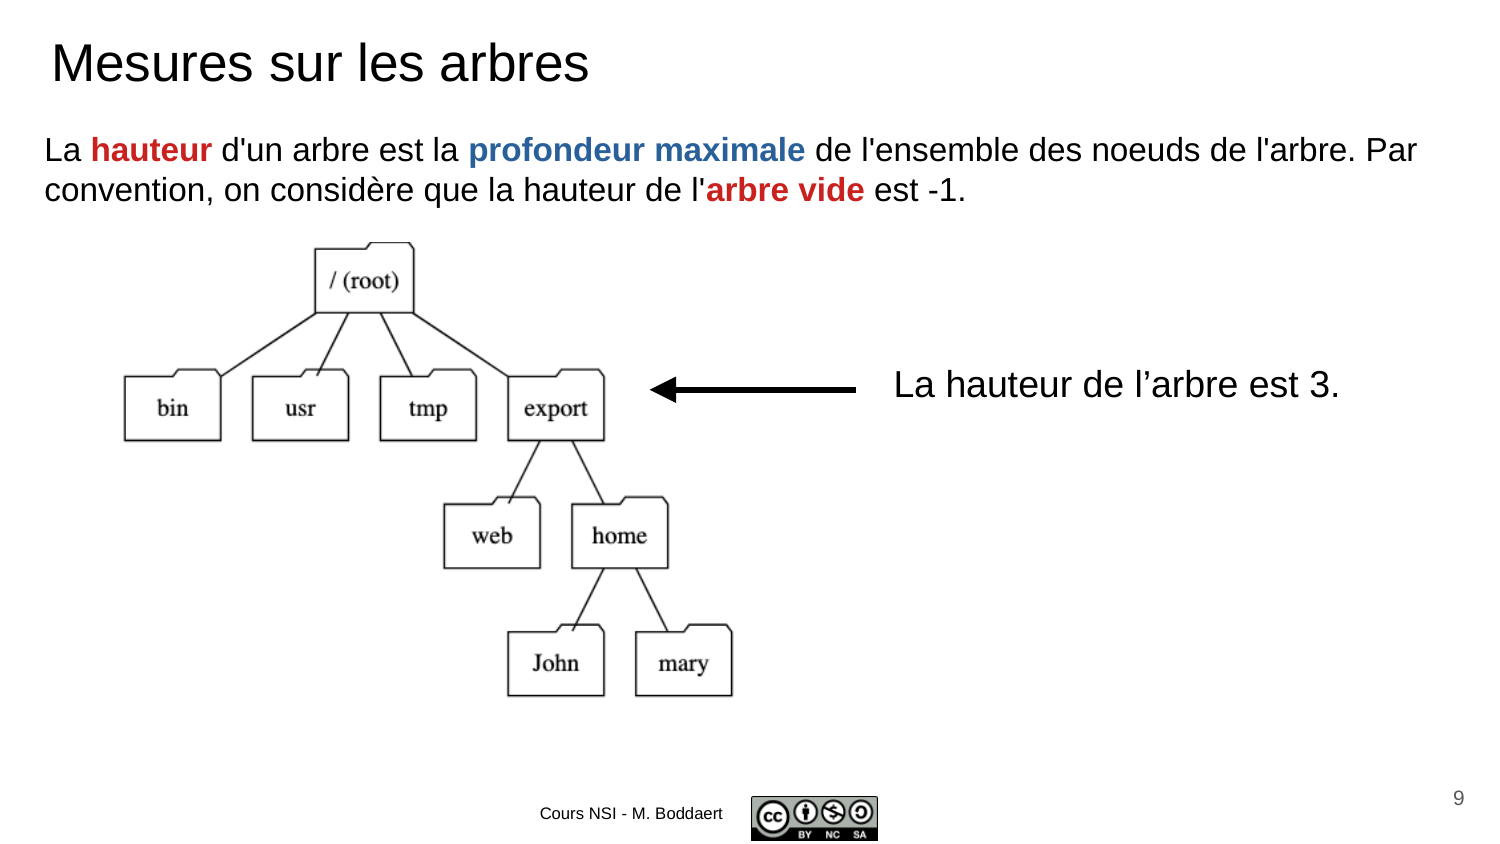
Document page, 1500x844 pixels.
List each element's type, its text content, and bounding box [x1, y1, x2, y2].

text_box La hauteur d'un arbre est la profondeur maximale de l'ensemble des noeuds de l'arbre. Par convention, on considère que la hauteur de l'arbre vide est -1. [29, 120, 1477, 207]
picture [751, 796, 878, 841]
picture [118, 242, 739, 703]
slide_number <numéro> [1389, 764, 1480, 830]
title Mesures sur les arbres [51, 13, 1449, 108]
text_box La hauteur de l’arbre est 3. [878, 355, 1471, 423]
